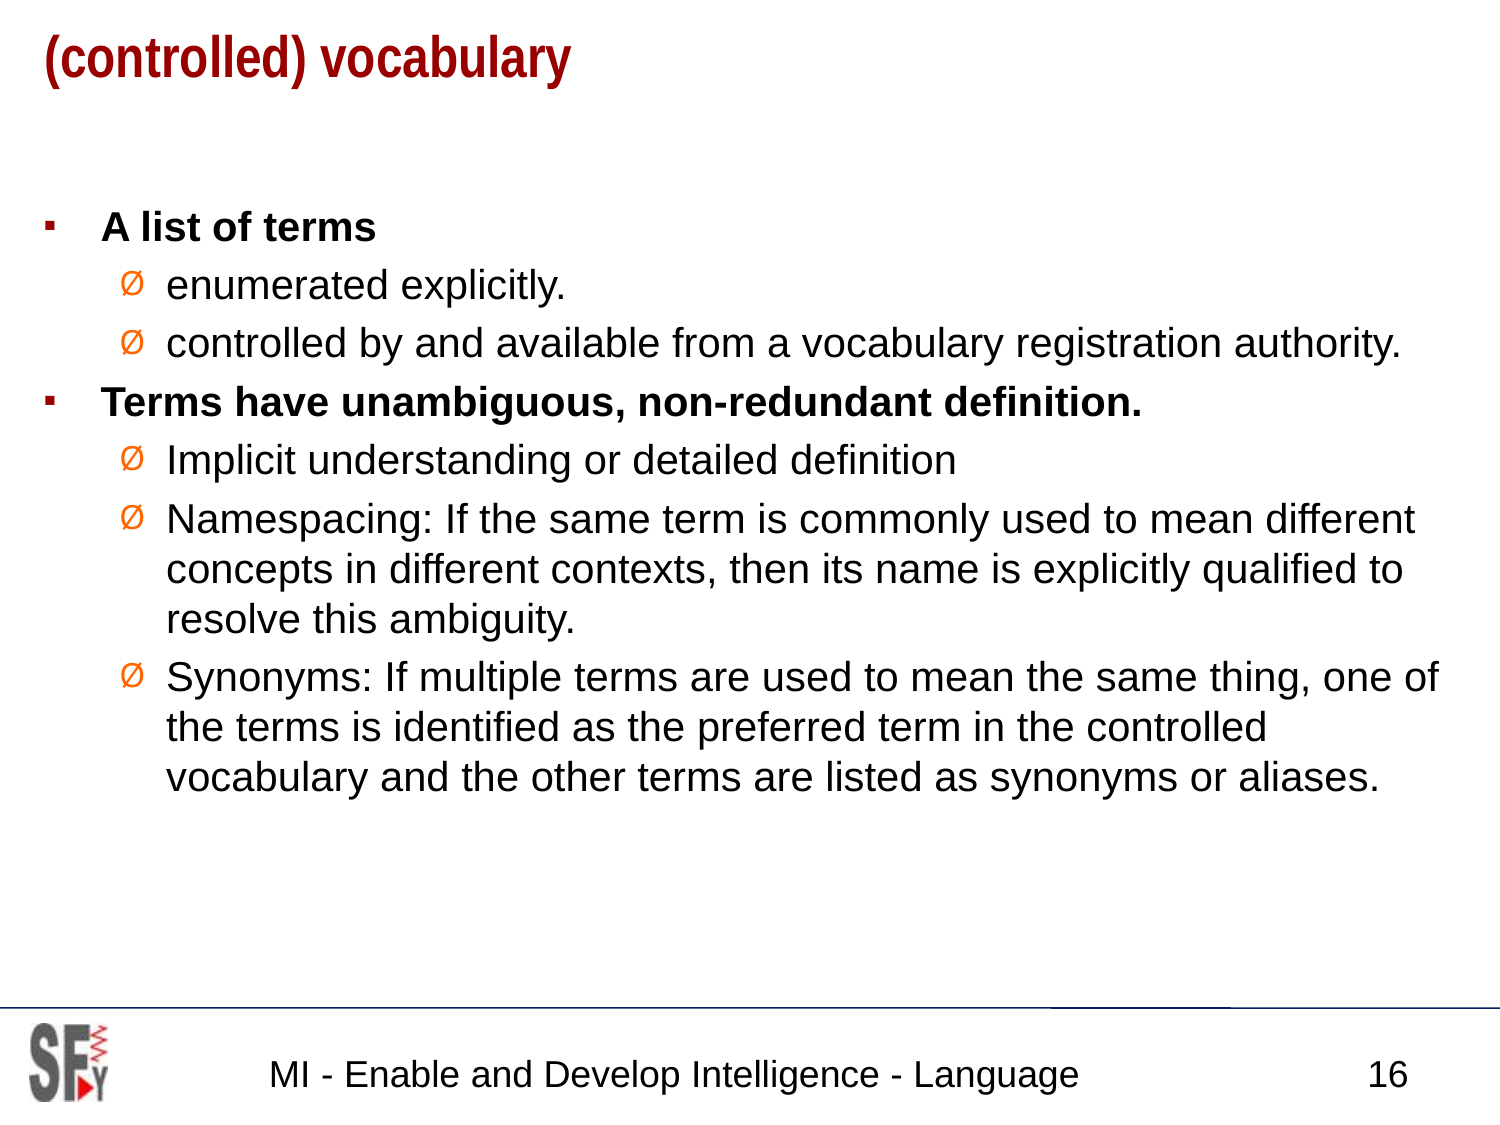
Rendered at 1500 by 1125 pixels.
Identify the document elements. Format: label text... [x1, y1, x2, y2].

list A list of terms enumerated explicitly. controlled by and available from a vocabulary registration authority. Terms have unambiguous, non-redundant definition. Implicit understanding or detailed definition Namespacing: If the same term is commonly used to mean different concepts in different contexts, then its name is explicitly qualified to resolve this ambiguity. Synonyms: If multiple terms are used to mean the same thing, one of the terms is identified as the preferred term in the controlled vocabulary and the other terms are listed as synonyms or aliases. [29, 184, 1471, 988]
footer MI - Enable and Develop Intelligence - Language [253, 1034, 1336, 1103]
slide_number <numéro> [1352, 1034, 1490, 1103]
picture [29, 1023, 108, 1102]
title (controlled) vocabulary [29, 12, 1471, 138]
